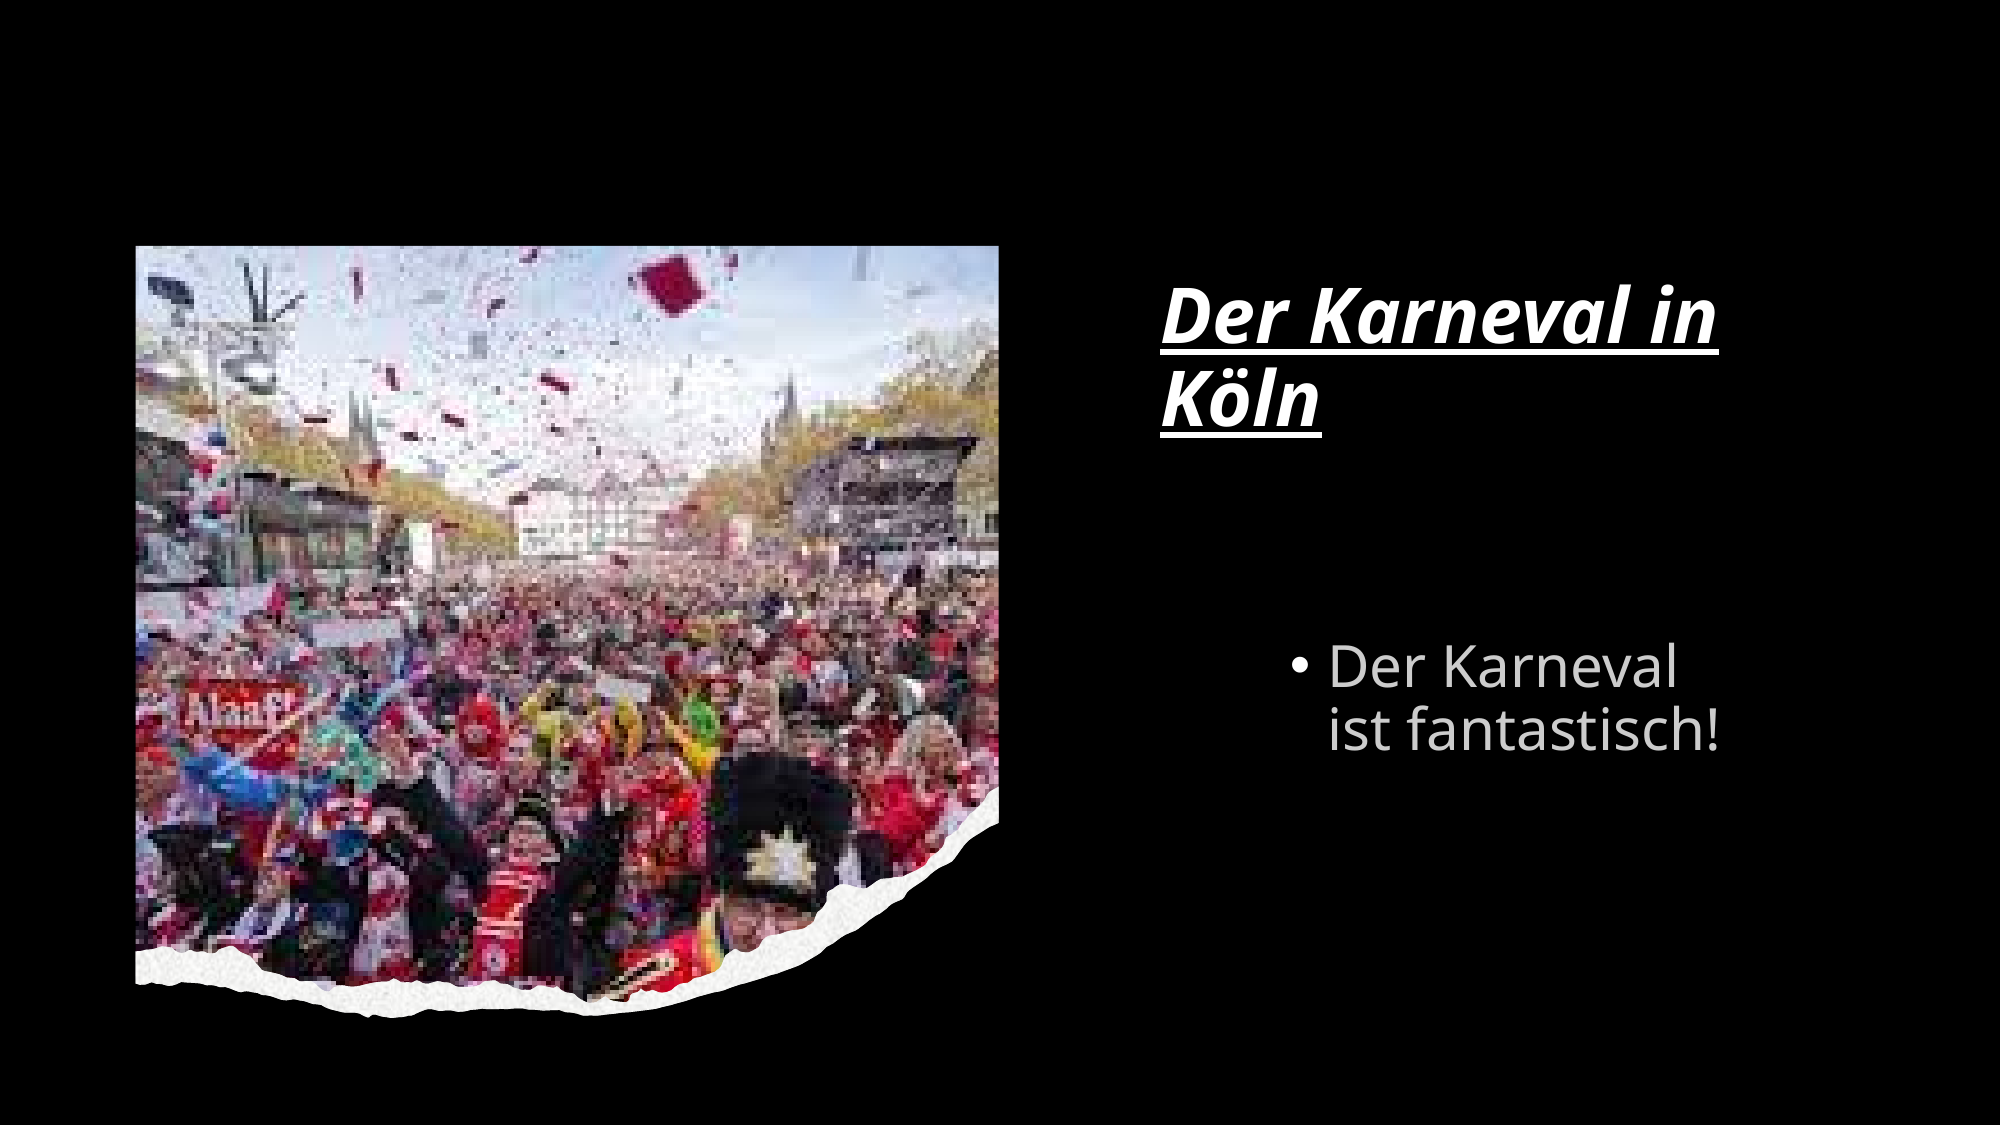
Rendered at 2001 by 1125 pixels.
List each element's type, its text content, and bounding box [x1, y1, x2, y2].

text_box [0, 0, 2000, 1125]
title Der Karneval in Köln [1145, 269, 1866, 487]
list Der Karneval ist fantastisch! [1274, 629, 1736, 787]
